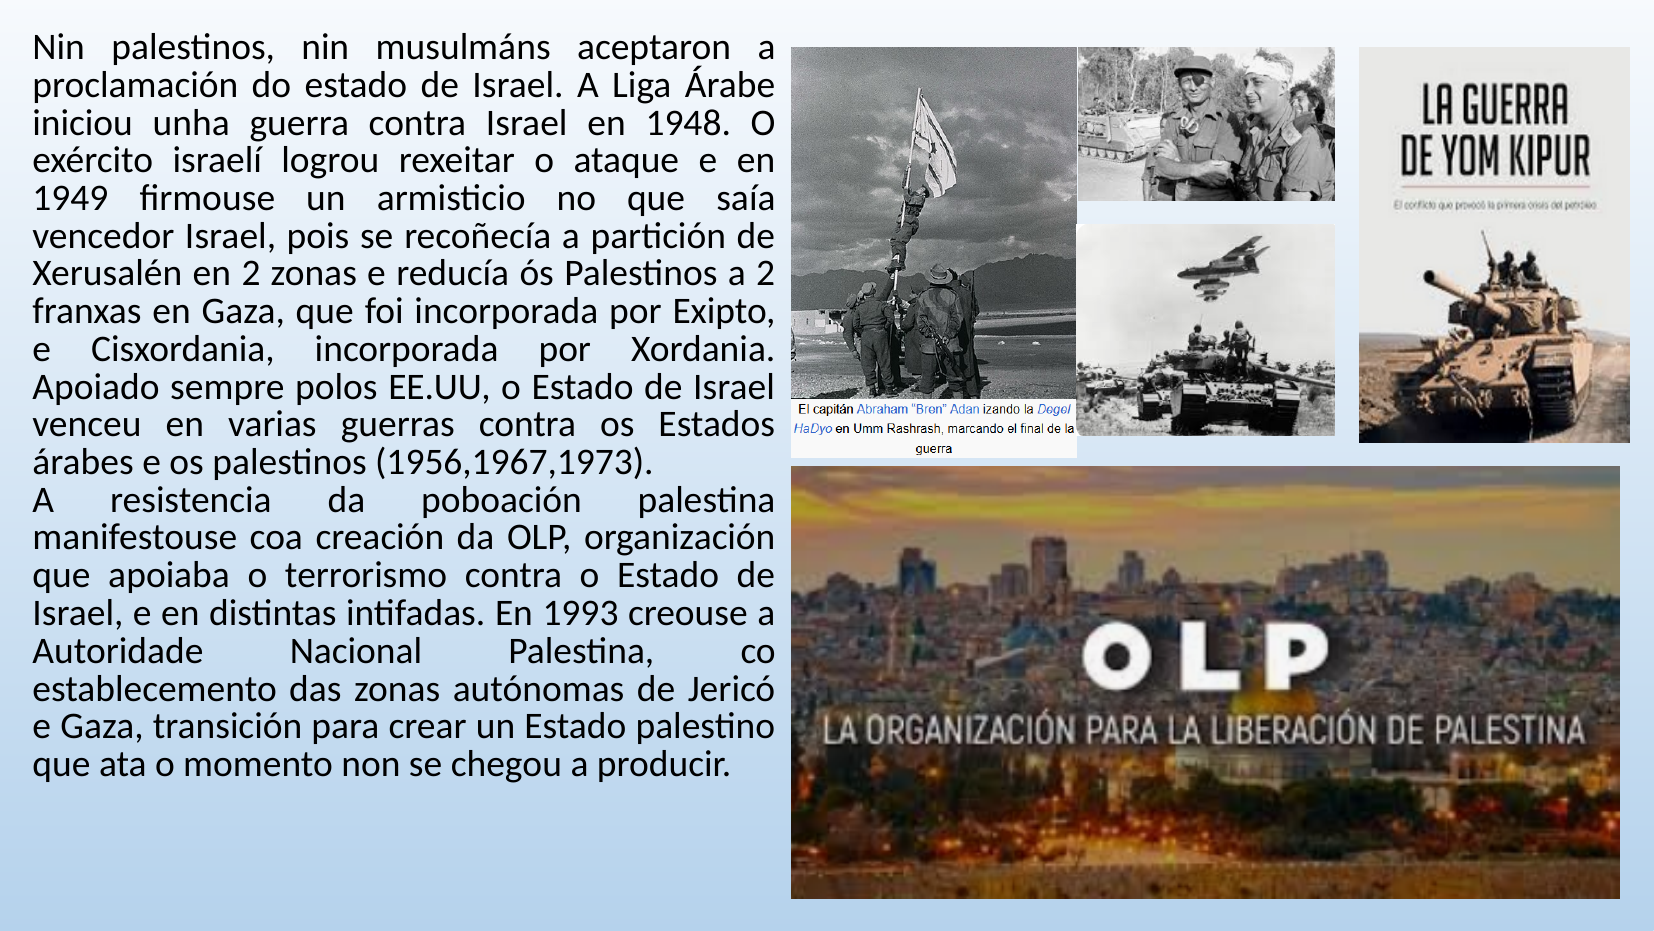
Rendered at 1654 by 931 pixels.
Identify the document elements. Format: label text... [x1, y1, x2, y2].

picture [791, 47, 1335, 458]
picture [1078, 47, 1335, 201]
picture [1359, 47, 1630, 443]
picture [791, 466, 1620, 899]
text_box Nin palestinos, nin musulmáns aceptaron a proclamación do estado de Israel. A Liga Árabe iniciou unha guerra contra Israel en 1948. O exército israelí logrou rexeitar o ataque e en 1949 firmouse un armisticio no que saía vencedor Israel, pois se recoñecía a partición de Xerusalén en 2 zonas e reducía ós Palestinos a 2 franxas en Gaza, que foi incorporada por Exipto, e Cisxordania, incorporada por Xordania. Apoiado sempre polos EE.UU, o Estado de Israel venceu en varias guerras contra os Estados árabes e os palestinos (1956,1967,1973). A resistencia da poboación palestina manifestouse coa creación da OLP, organización que apoiaba o terrorismo contra o Estado de Israel, e en distintas intifadas. En 1993 creouse a Autoridade Nacional Palestina, co establecemento das zonas autónomas de Jericó e Gaza, transición para crear un Estado palestino que ata o momento non se chegou a producir. [17, 23, 792, 931]
